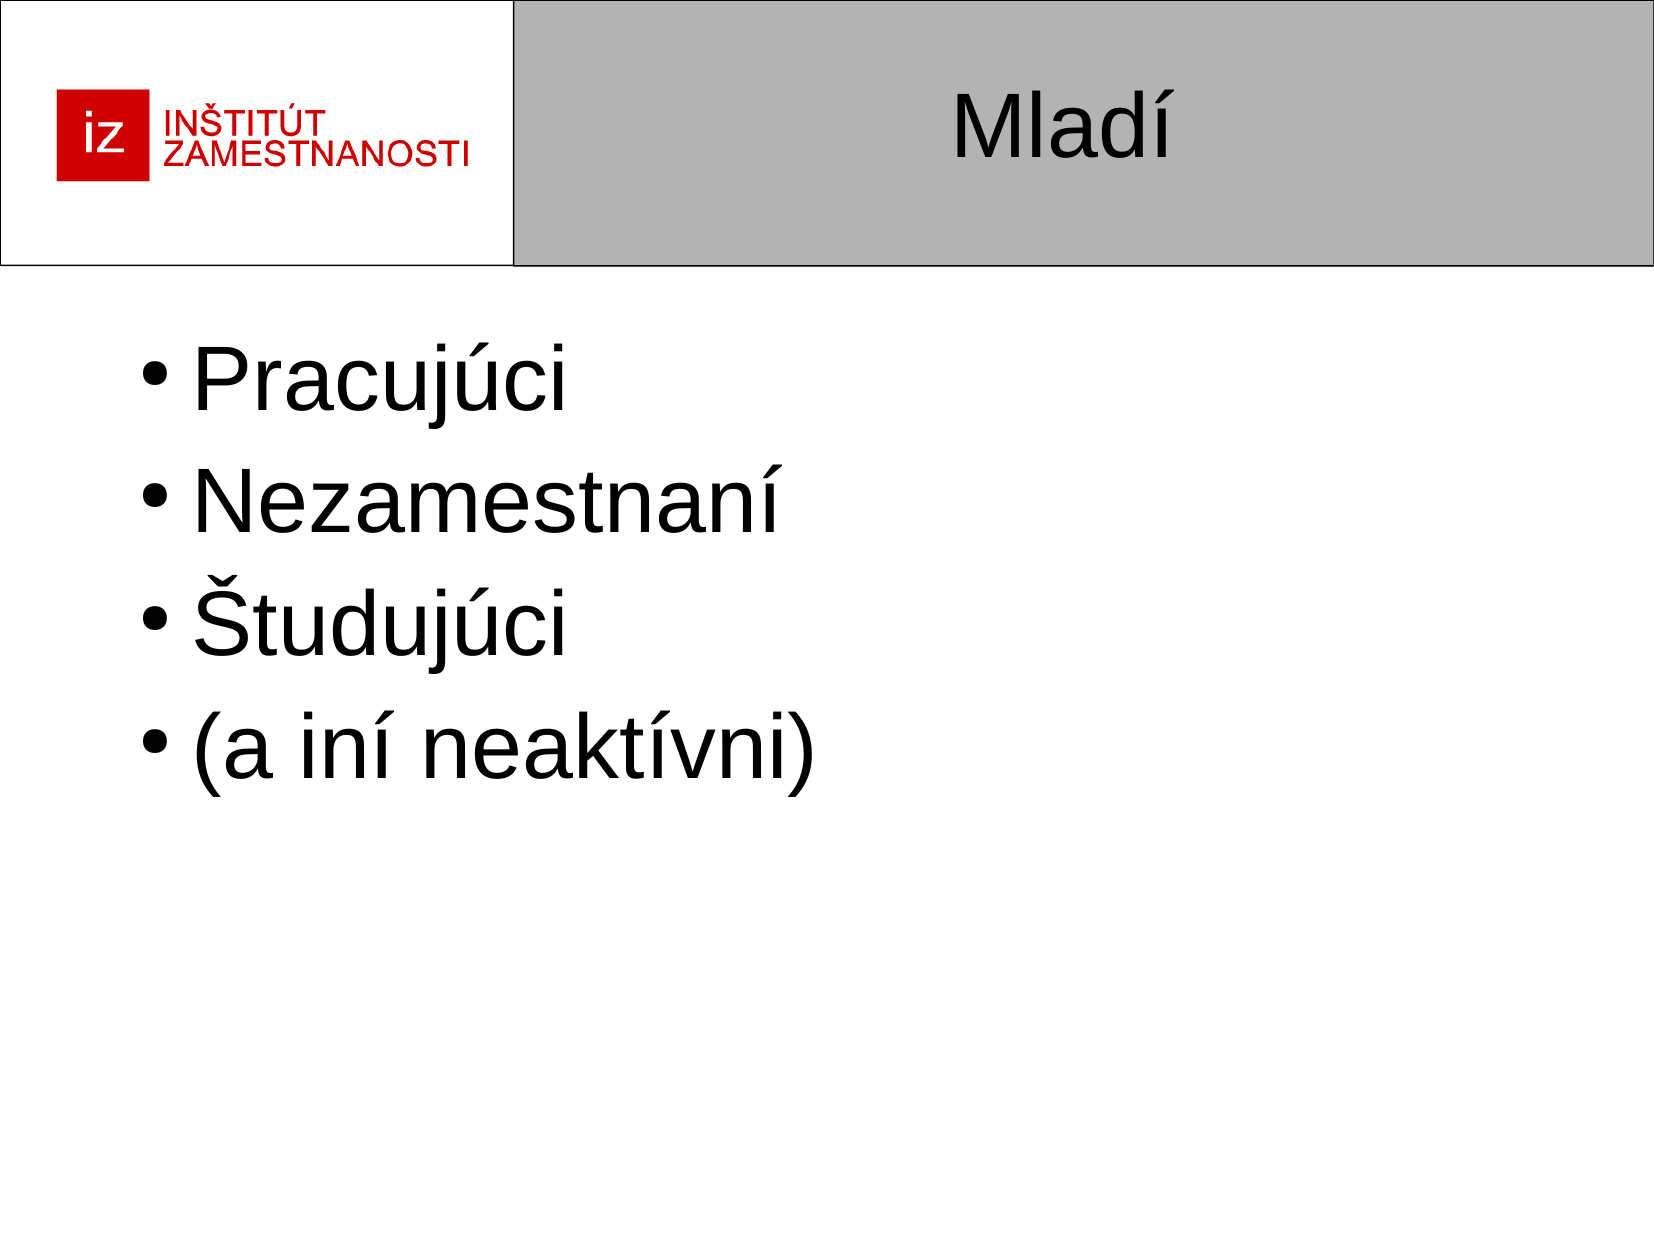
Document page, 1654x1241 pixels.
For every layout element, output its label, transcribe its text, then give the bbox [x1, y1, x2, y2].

list Pracujúci Nezamestnaní Študujúci (a iní neaktívni) [121, 344, 1533, 1112]
picture [5, 8, 512, 257]
title Mladí [561, 37, 1565, 229]
